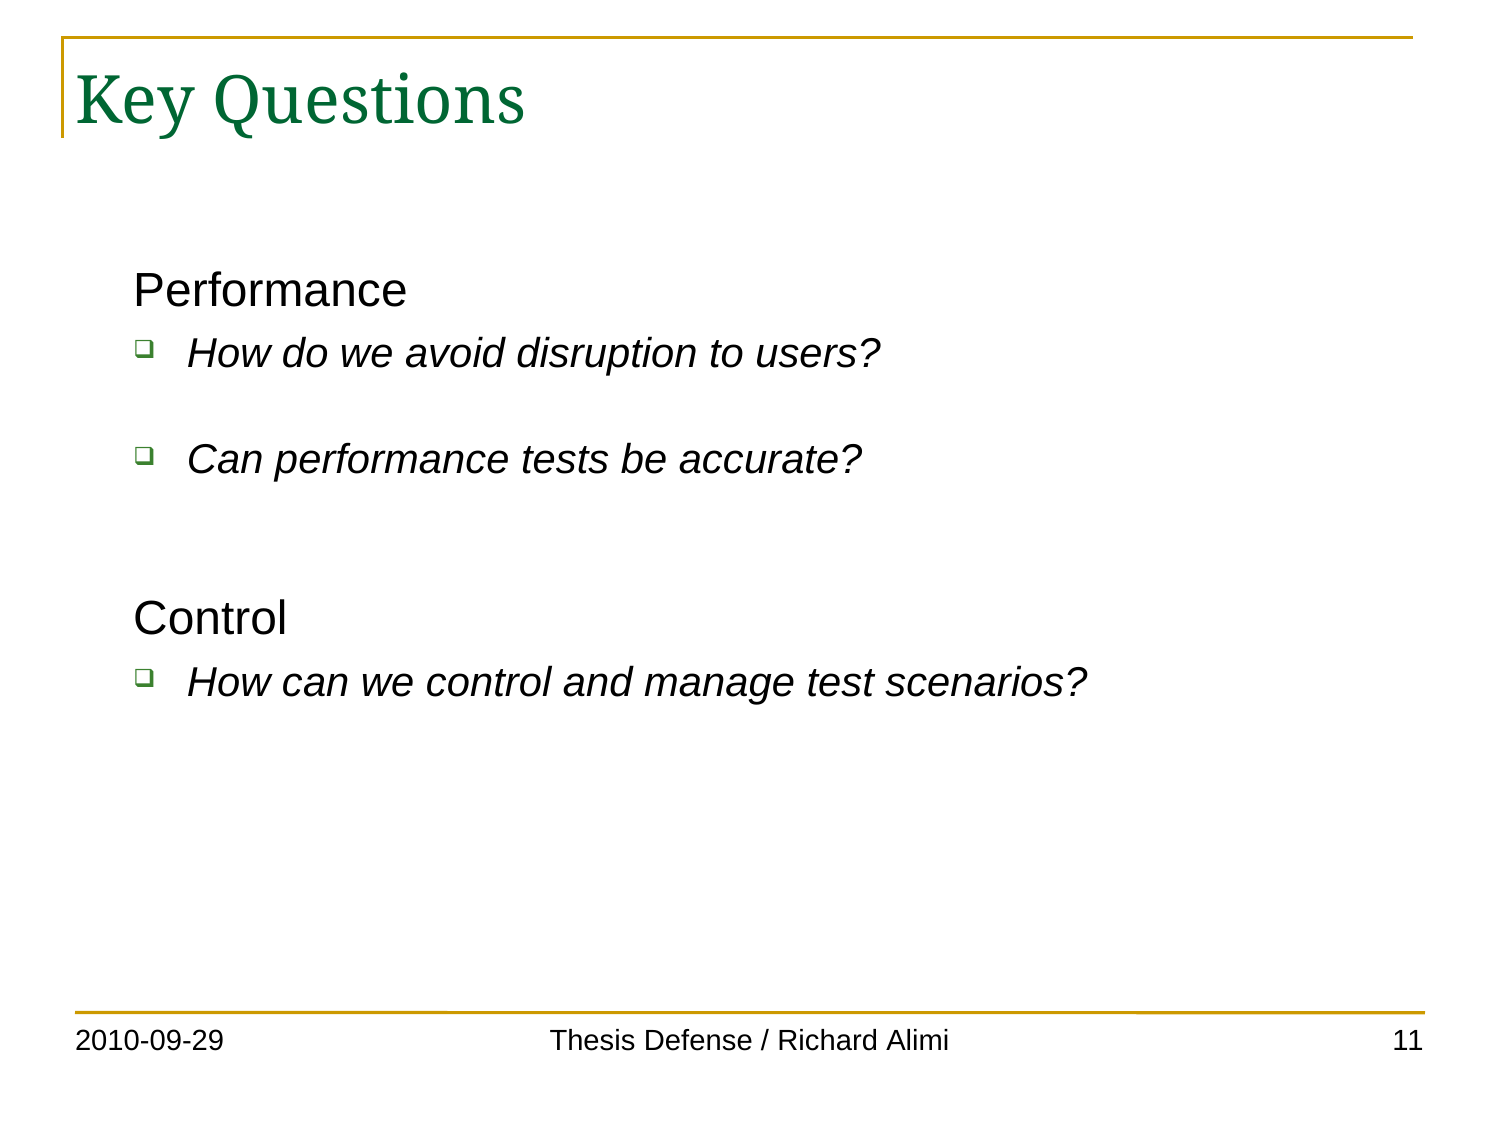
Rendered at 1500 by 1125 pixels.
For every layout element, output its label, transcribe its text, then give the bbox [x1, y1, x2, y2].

list Performance How do we avoid disruption to users? Can performance tests be accurate? Control How can we control and manage test scenarios? [77, 262, 1425, 991]
title Key Questions [75, 52, 1425, 143]
